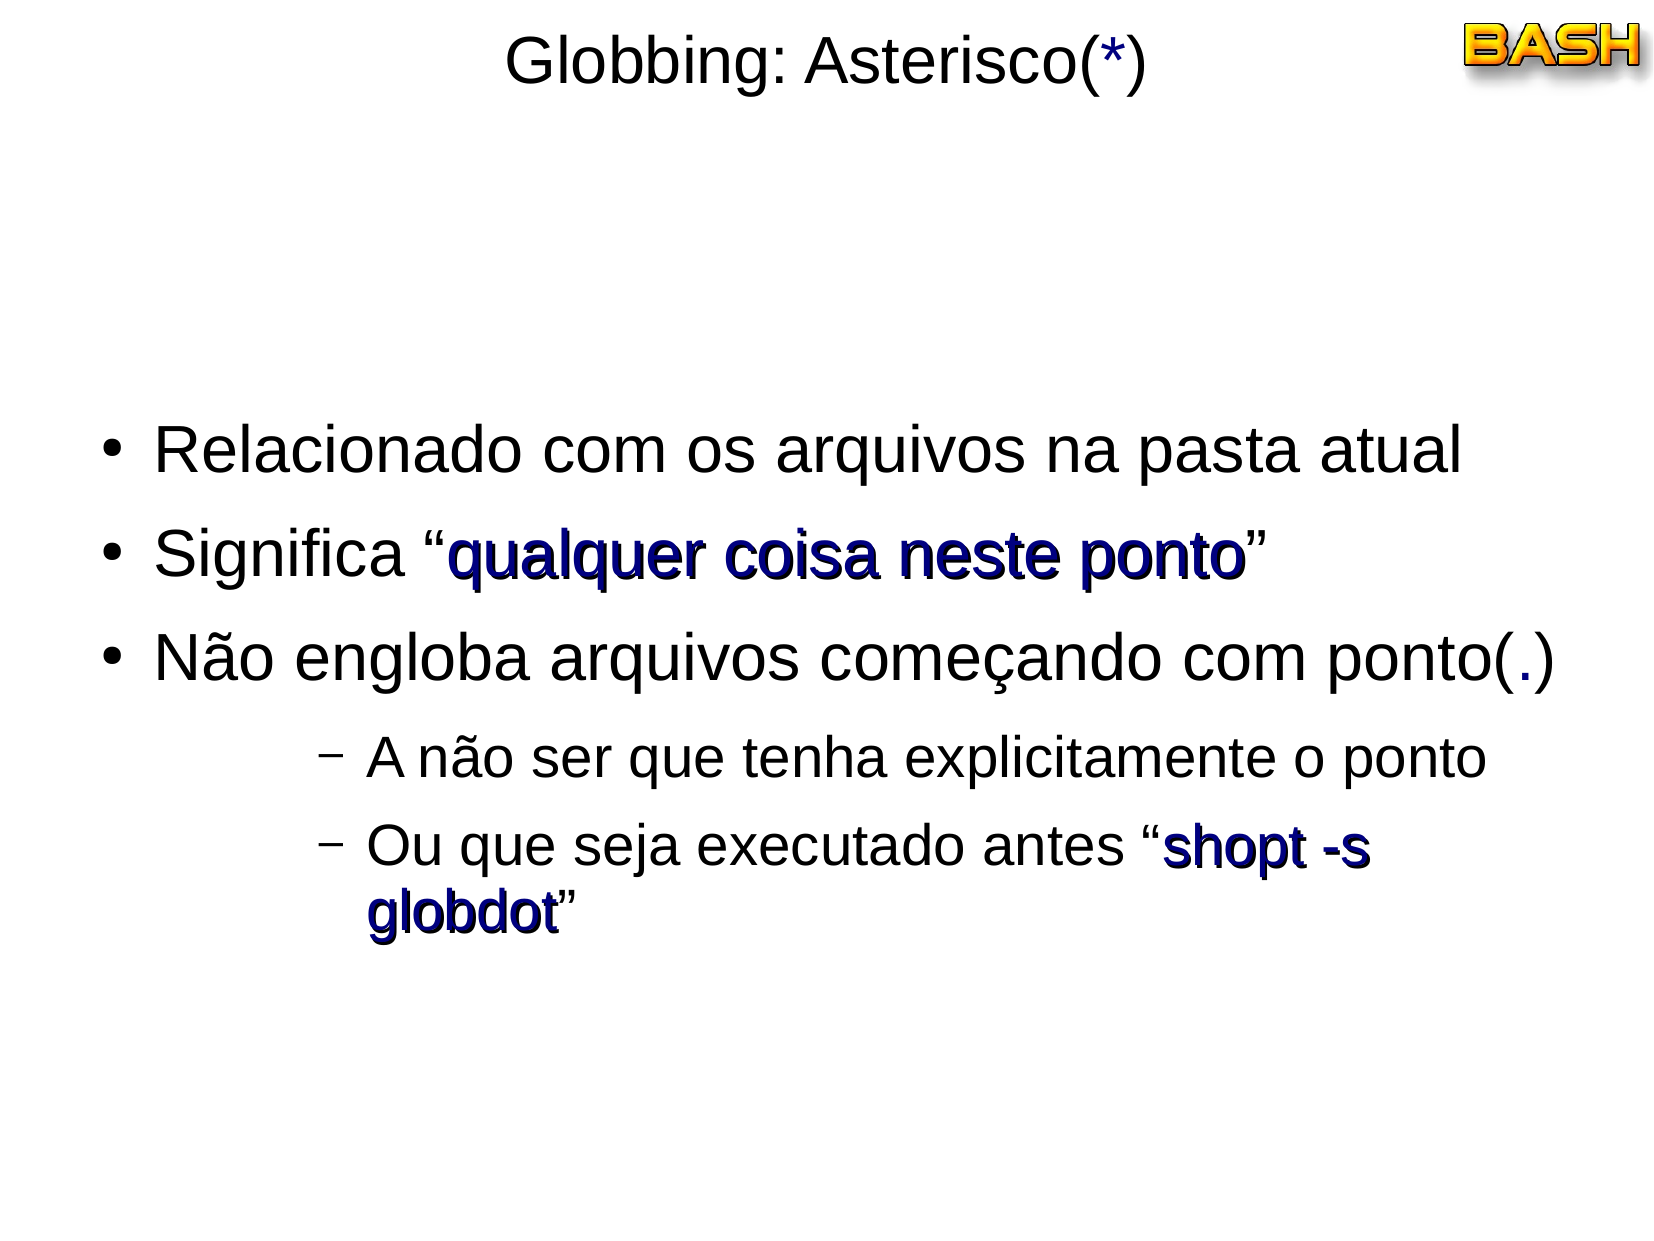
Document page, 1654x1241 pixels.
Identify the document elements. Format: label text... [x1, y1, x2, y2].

picture [1450, 0, 1654, 96]
list Relacionado com os arquivos na pasta atual Significa “qualquer coisa neste ponto” Não engloba arquivos começando com ponto(.) A não ser que tenha explicitamente o ponto Ou que seja executado antes “shopt -s globdot” [82, 411, 1571, 944]
title Globbing: Asterisco(*) [82, 22, 1571, 98]
